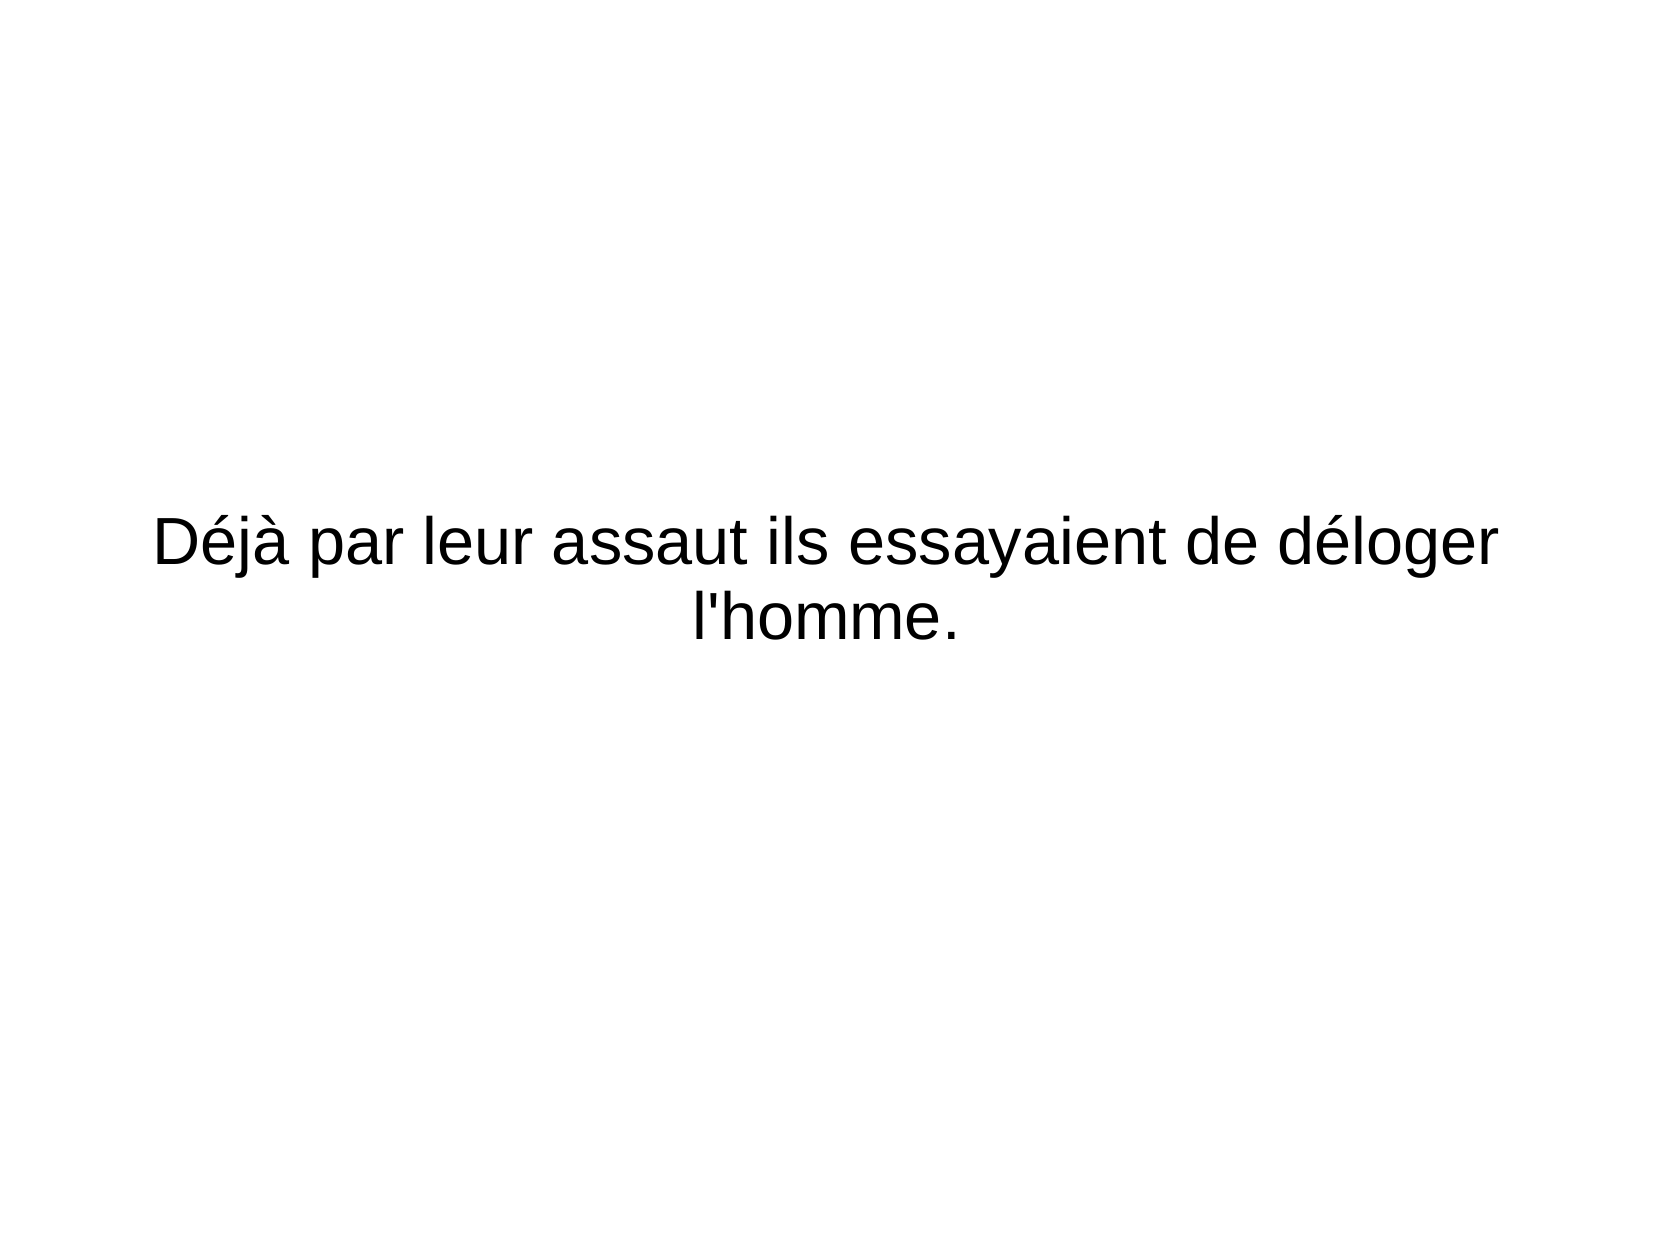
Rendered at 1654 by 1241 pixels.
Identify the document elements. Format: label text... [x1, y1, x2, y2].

subtitle Déjà par leur assaut ils essayaient de déloger l'homme. [82, 49, 1571, 1109]
